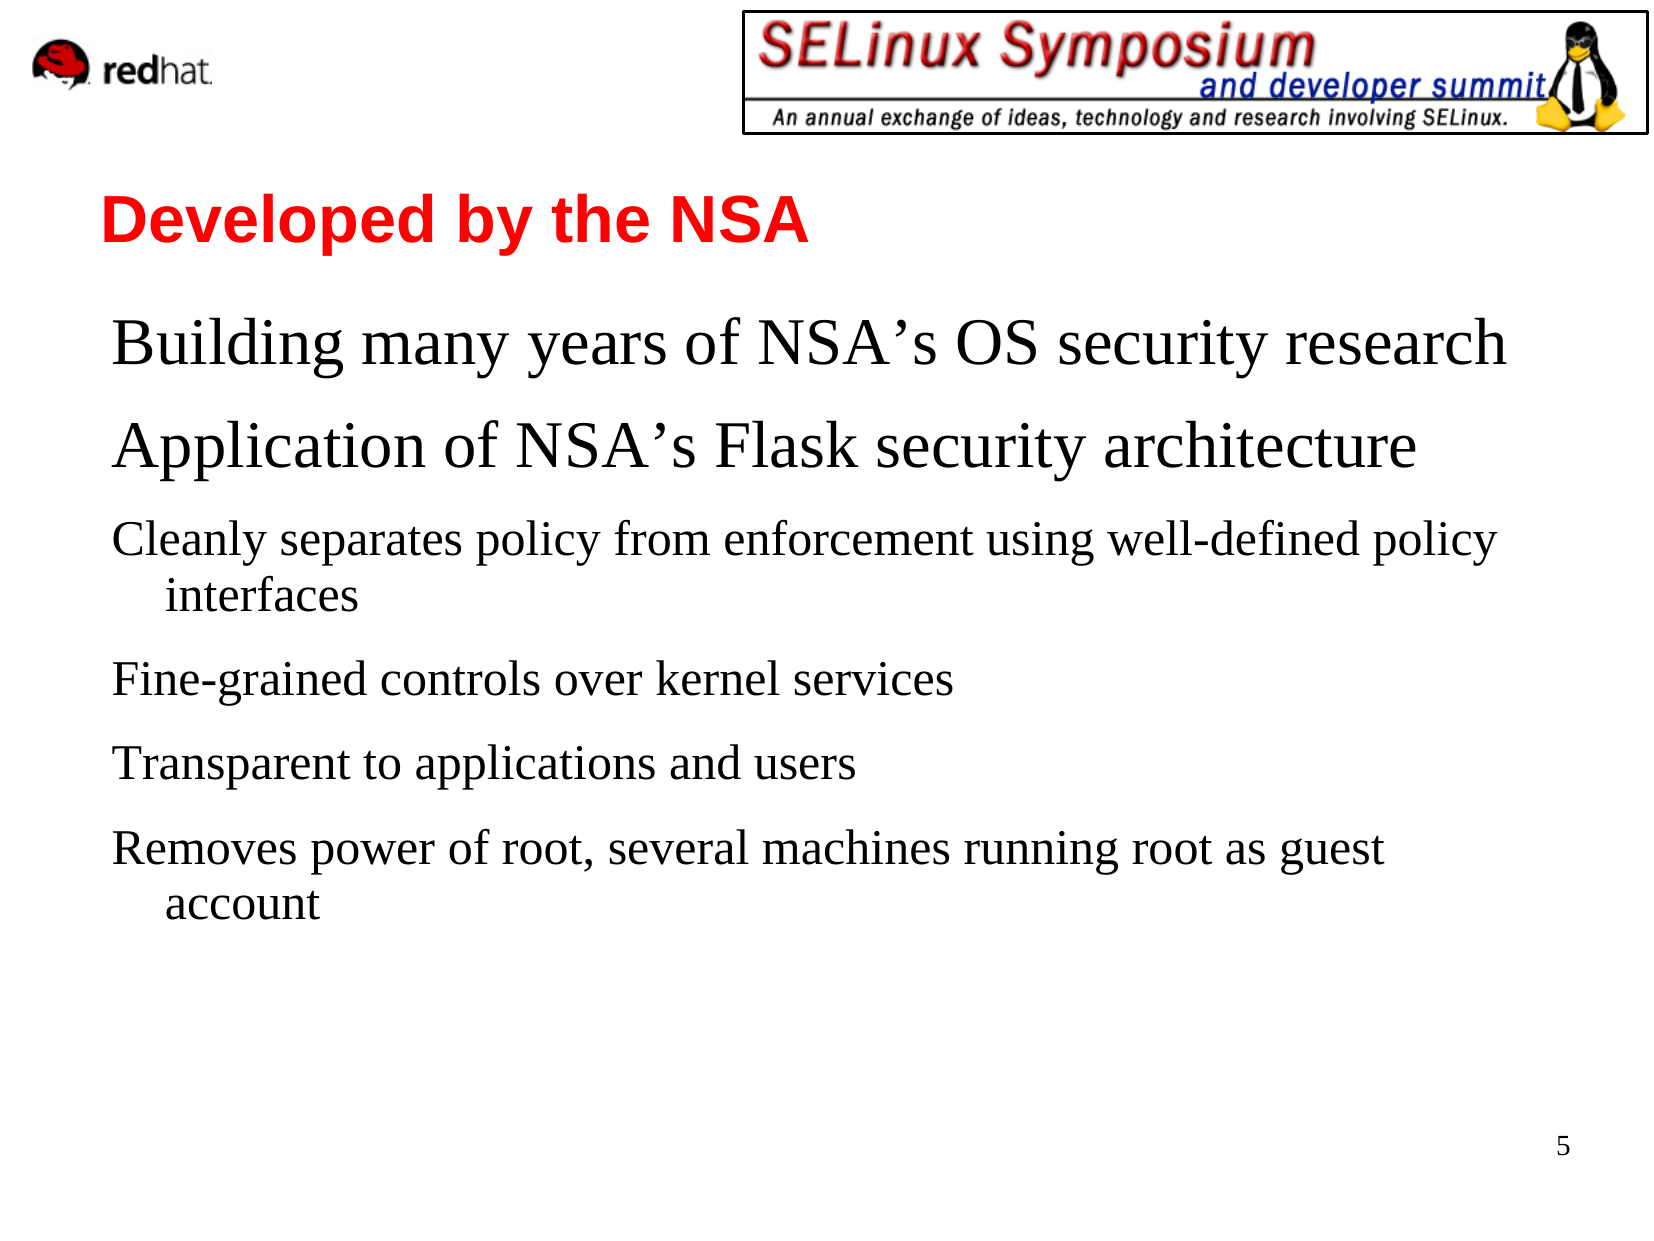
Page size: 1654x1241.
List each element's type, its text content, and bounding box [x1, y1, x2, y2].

picture [31, 37, 212, 98]
list Building many years of NSA’s OS security research Application of NSA’s Flask security architecture Cleanly separates policy from enforcement using well-defined policy interfaces Fine-grained controls over kernel services Transparent to applications and users Removes power of root, several machines running root as guest account [94, 304, 1547, 1174]
picture [745, 13, 1646, 132]
title Developed by the NSA [100, 164, 1506, 275]
